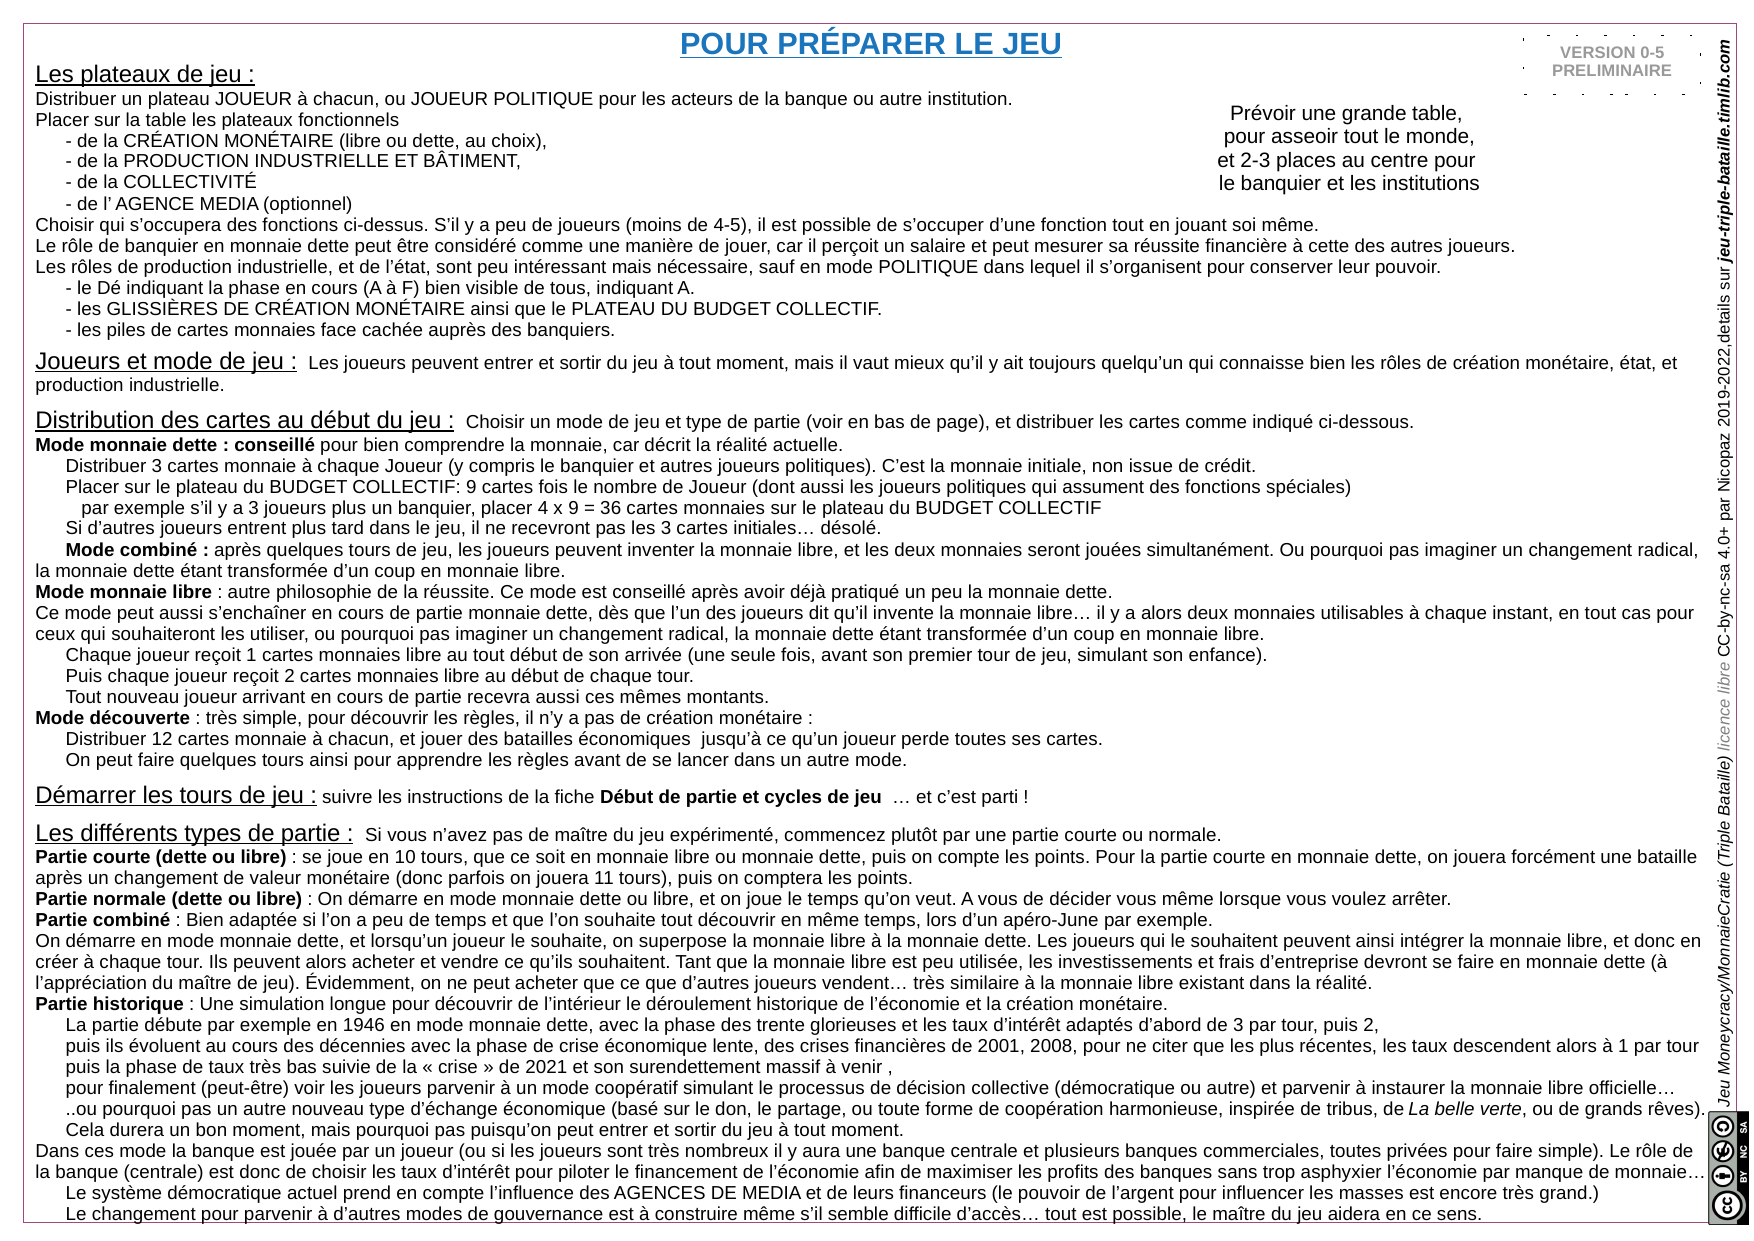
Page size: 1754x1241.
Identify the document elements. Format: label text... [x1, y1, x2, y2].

text_box Prévoir une grande table, pour asseoir tout le monde, et 2-3 places au centre pour le banquier et les institutions [1198, 94, 1501, 203]
text_box POUR PRÉPARER LE JEU Les plateaux de jeu : Distribuer un plateau JOUEUR à chacun, ou JOUEUR POLITIQUE pour les acteurs de la banque ou autre institution. Placer sur la table les plateaux fonctionnels - de la CRÉATION MONÉTAIRE (libre ou dette, au choix), - de la PRODUCTION INDUSTRIELLE ET BÂTIMENT, - de la COLLECTIVITÉ - de l’ AGENCE MEDIA (optionnel) Choisir qui s’occupera des fonctions ci-dessus. S’il y a peu de joueurs (moins de 4-5), il est possible de s’occuper d’une fonction tout en jouant soi même. Le rôle de banquier en monnaie dette peut être considéré comme une manière de jouer, car il perçoit un salaire et peut mesurer sa réussite financière à cette des autres joueurs. Les rôles de production industrielle, et de l’état, sont peu intéressant mais nécessaire, sauf en mode POLITIQUE dans lequel il s’organisent pour conserver leur pouvoir. - le Dé indiquant la phase en cours (A à F) bien visible de tous, indiquant A. - les GLISSIÈRES DE CRÉATION MONÉTAIRE ainsi que le PLATEAU DU BUDGET COLLECTIF. - les piles de cartes monnaies face cachée auprès des banquiers. Joueurs et mode de jeu : Les joueurs peuvent entrer et sortir du jeu à tout moment, mais il vaut mieux qu’il y ait toujours quelqu’un qui connaisse bien les rôles de création monétaire, état, et production industrielle. Distribution des cartes au début du jeu : Choisir un mode de jeu et type de partie (voir en bas de page), et distribuer les cartes comme indiqué ci-dessous. Mode monnaie dette : conseillé pour bien comprendre la monnaie, car décrit la réalité actuelle. Distribuer 3 cartes monnaie à chaque Joueur (y compris le banquier et autres joueurs politiques). C’est la monnaie initiale, non issue de crédit. Placer sur le plateau du BUDGET COLLECTIF: 9 cartes fois le nombre de Joueur (dont aussi les joueurs politiques qui assument des fonctions spéciales) par exemple s’il y a 3 joueurs plus un banquier, placer 4 x 9 = 36 cartes monnaies sur le plateau du BUDGET COLLECTIF Si d’autres joueurs entrent plus tard dans le jeu, il ne recevront pas les 3 cartes initiales… désolé. Mode combiné : après quelques tours de jeu, les joueurs peuvent inventer la monnaie libre, et les deux monnaies seront jouées simultanément. Ou pourquoi pas imaginer un changement radical, la monnaie dette étant transformée d’un coup en monnaie libre. Mode monnaie libre : autre philosophie de la réussite. Ce mode est conseillé après avoir déjà pratiqué un peu la monnaie dette. Ce mode peut aussi s’enchaîner en cours de partie monnaie dette, dès que l’un des joueurs dit qu’il invente la monnaie libre… il y a alors deux monnaies utilisables à chaque instant, en tout cas pour ceux qui souhaiteront les utiliser, ou pourquoi pas imaginer un changement radical, la monnaie dette étant transformée d’un coup en monnaie libre. Chaque joueur reçoit 1 cartes monnaies libre au tout début de son arrivée (une seule fois, avant son premier tour de jeu, simulant son enfance). Puis chaque joueur reçoit 2 cartes monnaies libre au début de chaque tour. Tout nouveau joueur arrivant en cours de partie recevra aussi ces mêmes montants. Mode découverte : très simple, pour découvrir les règles, il n’y a pas de création monétaire : Distribuer 12 cartes monnaie à chacun, et jouer des batailles économiques jusqu’à ce qu’un joueur perde toutes ses cartes. On peut faire quelques tours ainsi pour apprendre les règles avant de se lancer dans un autre mode. Démarrer les tours de jeu : suivre les instructions de la fiche Début de partie et cycles de jeu … et c’est parti ! Les différents types de partie : Si vous n’avez pas de maître du jeu expérimenté, commencez plutôt par une partie courte ou normale. Partie courte (dette ou libre) : se joue en 10 tours, que ce soit en monnaie libre ou monnaie dette, puis on compte les points. Pour la partie courte en monnaie dette, on jouera forcément une bataille après un changement de valeur monétaire (donc parfois on jouera 11 tours), puis on comptera les points. Partie normale (dette ou libre) : On démarre en mode monnaie dette ou libre, et on joue le temps qu’on veut. A vous de décider vous même lorsque vous voulez arrêter. Partie combiné : Bien adaptée si l’on a peu de temps et que l’on souhaite tout découvrir en même temps, lors d’un apéro-June par exemple. On démarre en mode monnaie dette, et lorsqu’un joueur le souhaite, on superpose la monnaie libre à la monnaie dette. Les joueurs qui le souhaitent peuvent ainsi intégrer la monnaie libre, et donc en créer à chaque tour. Ils peuvent alors acheter et vendre ce qu’ils souhaitent. Tant que la monnaie libre est peu utilisée, les investissements et frais d’entreprise devront se faire en monnaie dette (à l’appréciation du maître de jeu). Évidemment, on ne peut acheter que ce que d’autres joueurs vendent… très similaire à la monnaie libre existant dans la réalité. Partie historique : Une simulation longue pour découvrir de l’intérieur le déroulement historique de l’économie et la création monétaire. La partie débute par exemple en 1946 en mode monnaie dette, avec la phase des trente glorieuses et les taux d’intérêt adaptés d’abord de 3 par tour, puis 2, puis ils évoluent au cours des décennies avec la phase de crise économique lente, des crises financières de 2001, 2008, pour ne citer que les plus récentes, les taux descendent alors à 1 par tour puis la phase de taux très bas suivie de la « crise » de 2021 et son surendettement massif à venir , pour finalement (peut-être) voir les joueurs parvenir à un mode coopératif simulant le processus de décision collective (démocratique ou autre) et parvenir à instaurer la monnaie libre officielle… ..ou pourquoi pas un autre nouveau type d’échange économique (basé sur le don, le partage, ou toute forme de coopération harmonieuse, inspirée de tribus, de La belle verte, ou de grands rêves). Cela durera un bon moment, mais pourquoi pas puisqu’on peut entrer et sortir du jeu à tout moment. Dans ces mode la banque est jouée par un joueur (ou si les joueurs sont très nombreux il y aura une banque centrale et plusieurs banques commerciales, toutes privées pour faire simple). Le rôle de la banque (centrale) est donc de choisir les taux d’intérêt pour piloter le financement de l’économie afin de maximiser les profits des banques sans trop asphyxier l’économie par manque de monnaie… Le système démocratique actuel prend en compte l’influence des AGENCES DE MEDIA et de leurs financeurs (le pouvoir de l’argent pour influencer les masses est encore très grand.) Le changement pour parvenir à d’autres modes de gouvernance est à construire même s’il semble difficile d’accès… tout est possible, le maître du jeu aidera en ce sens. [35, 11, 1707, 1241]
text_box VERSION 0-5 PRELIMINAIRE [1523, 35, 1701, 95]
picture [1709, 1112, 1749, 1225]
